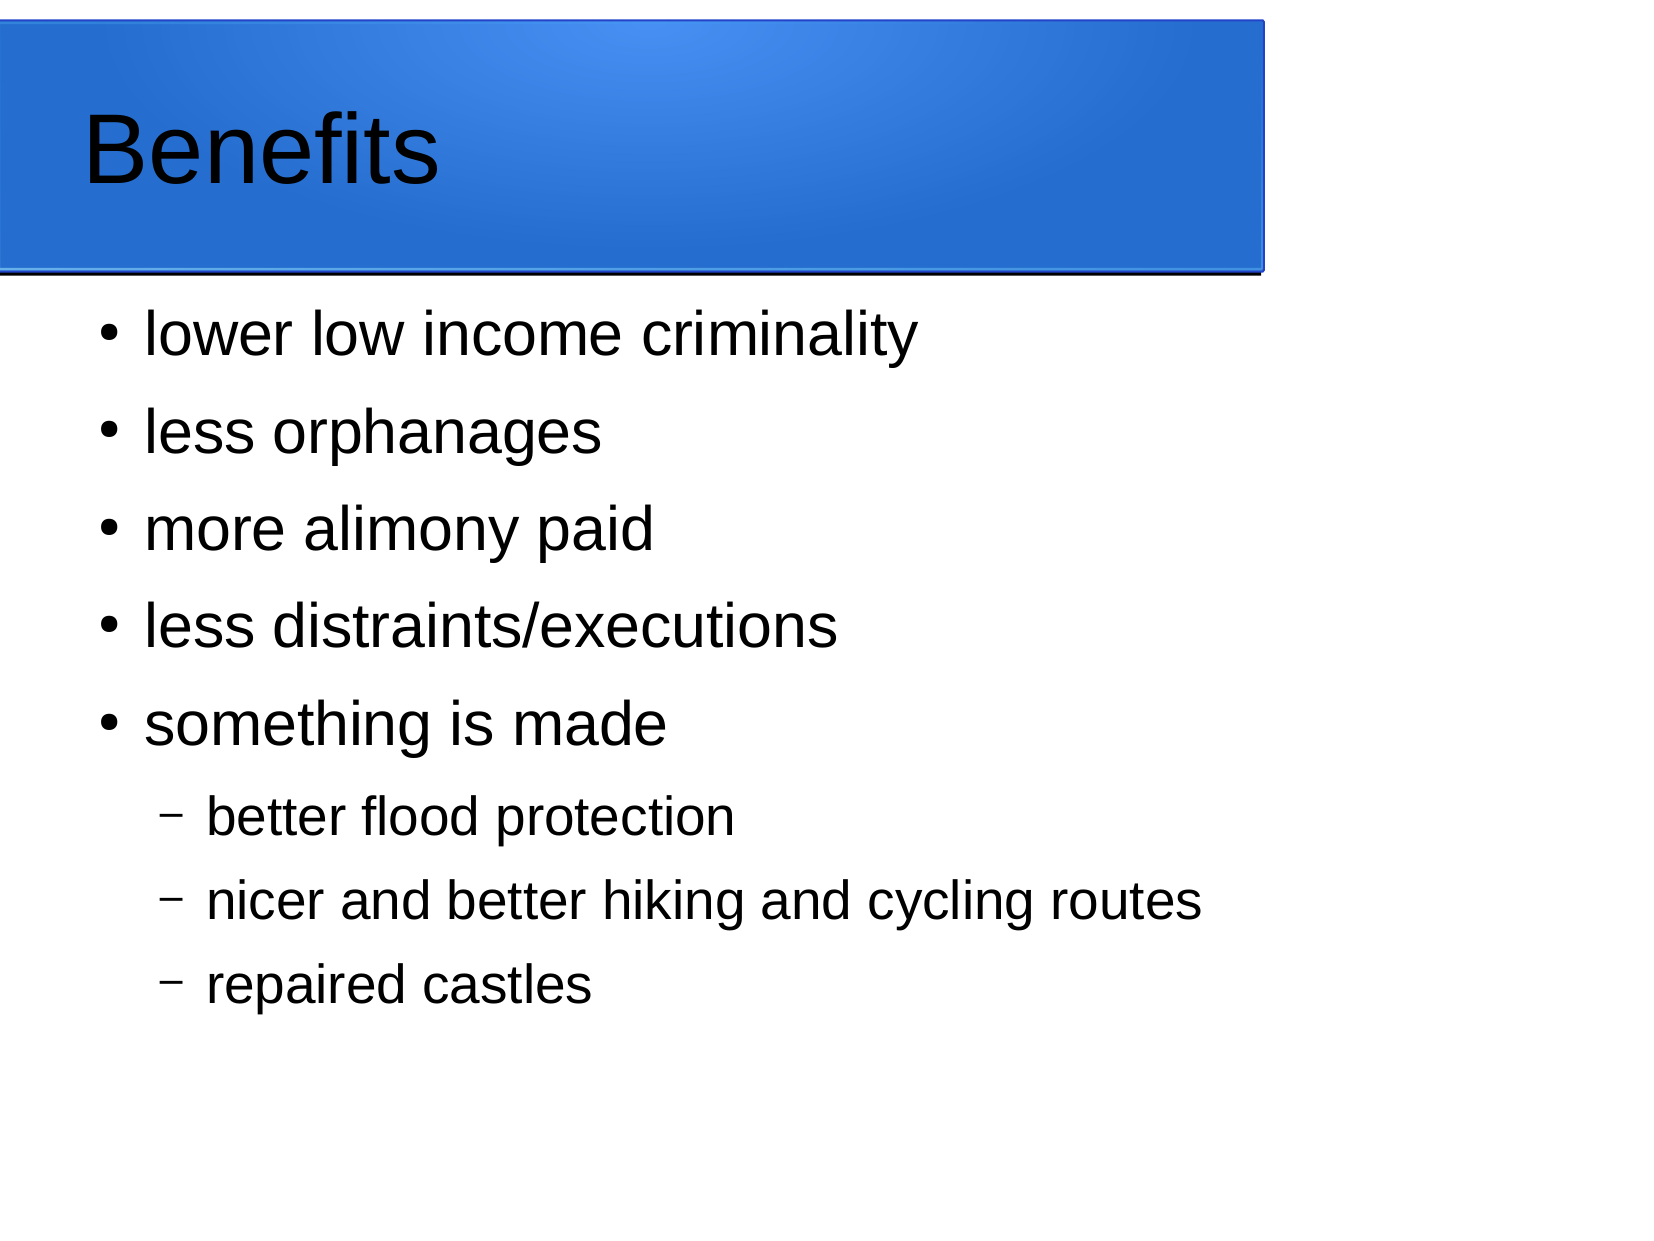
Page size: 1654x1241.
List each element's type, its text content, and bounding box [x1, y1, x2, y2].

list lower low income criminality less orphanages more alimony paid less distraints/executions something is made better flood protection nicer and better hiking and cycling routes repaired castles [82, 299, 1571, 1019]
title Benefits [82, 47, 1235, 252]
